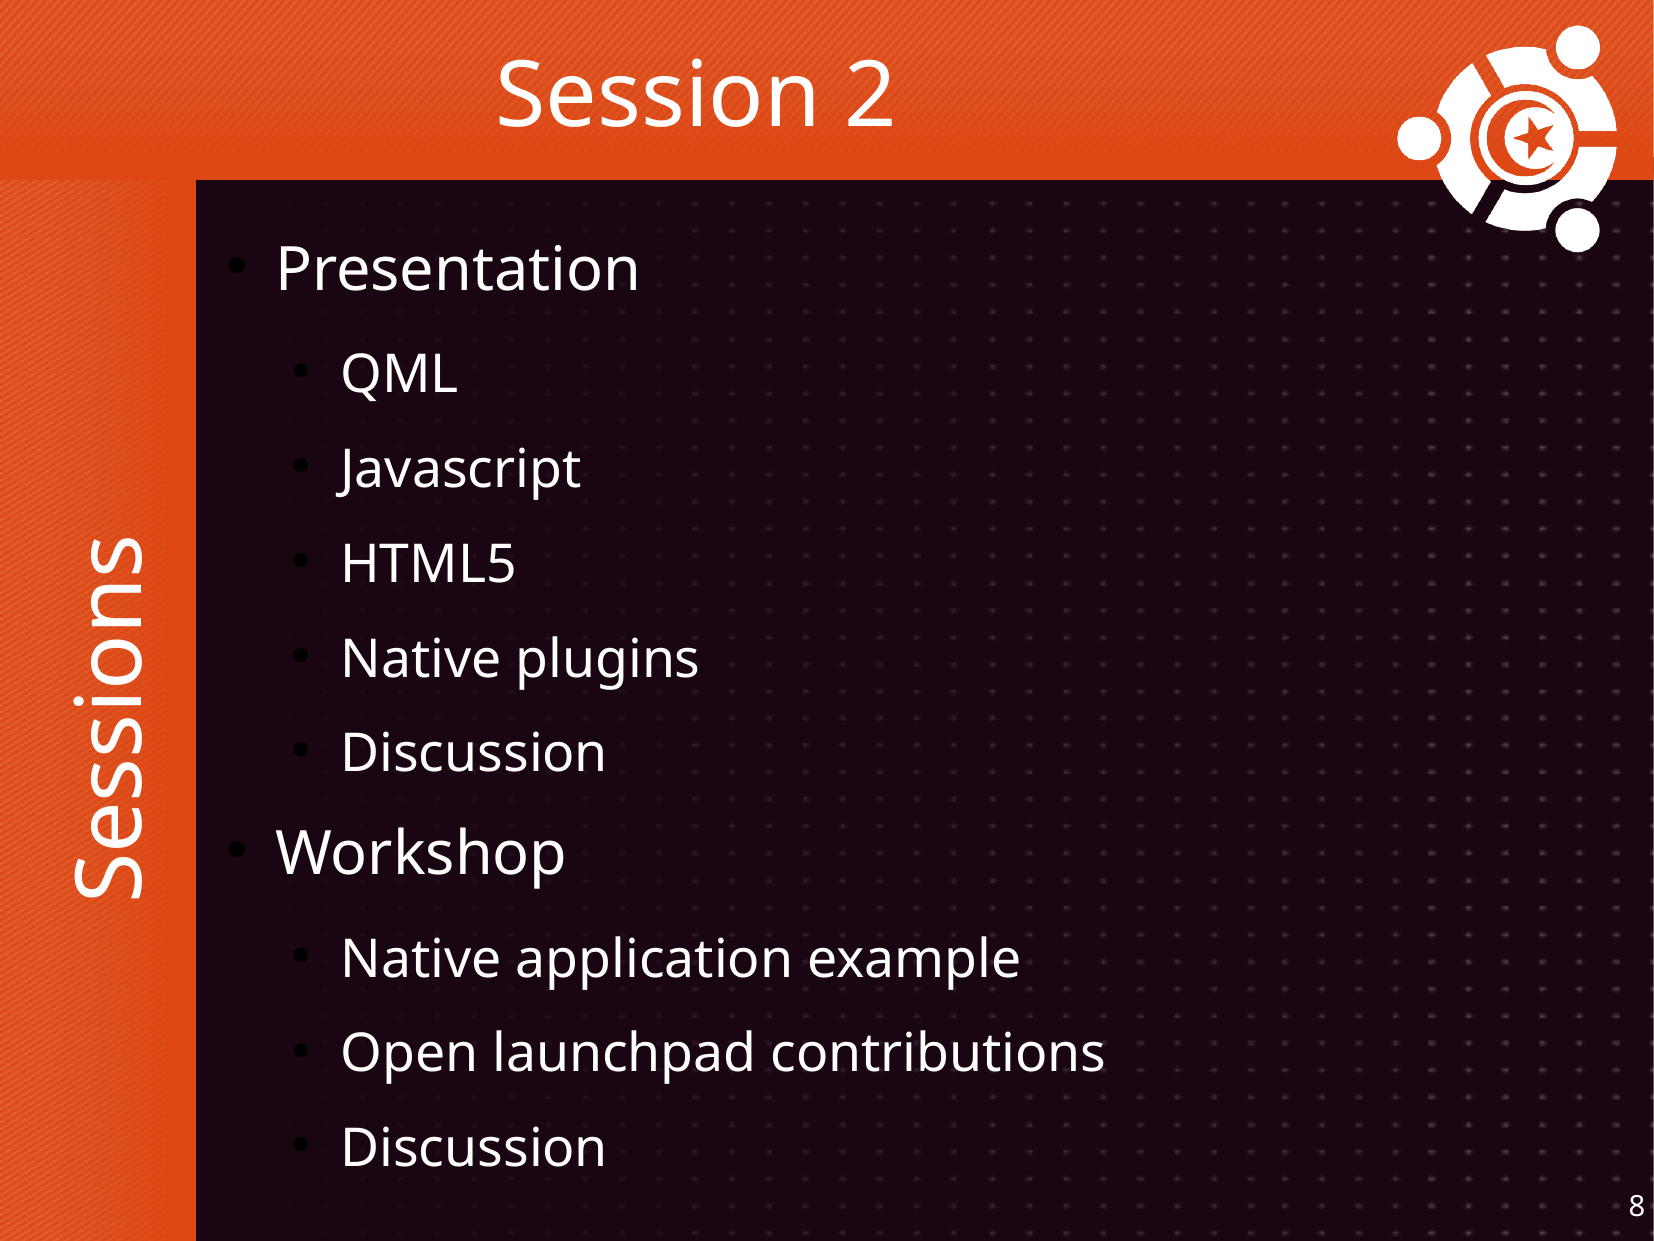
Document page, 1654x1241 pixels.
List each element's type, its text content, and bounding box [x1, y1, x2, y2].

title Sessions [17, 210, 196, 1229]
list Presentation QML Javascript HTML5 Native plugins Discussion Workshop Native application example Open launchpad contributions Discussion [210, 225, 1639, 1186]
title Session 2 [0, 2, 1394, 181]
picture [0, 0, 1654, 1241]
